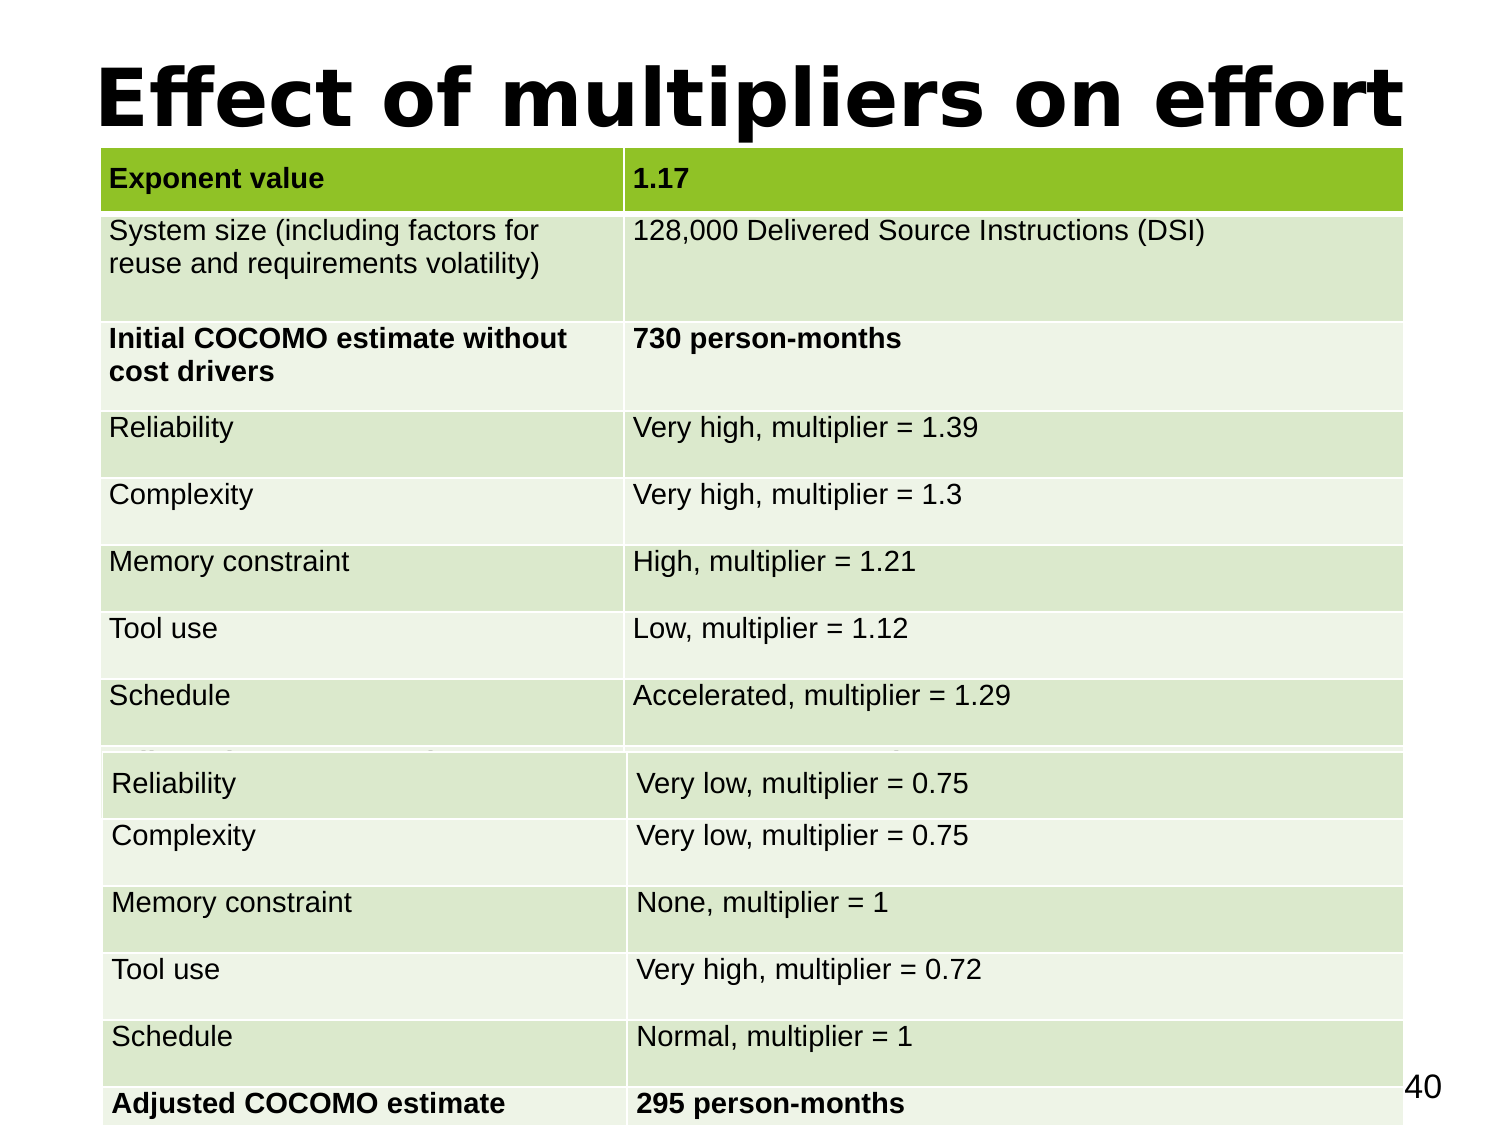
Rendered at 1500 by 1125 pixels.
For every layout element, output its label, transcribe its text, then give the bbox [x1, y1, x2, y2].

table_cell Complexity [103, 820, 626, 885]
table_cell Memory constraint [101, 546, 623, 611]
title Effect of multipliers on effort [75, 44, 1425, 177]
table_cell Very high, multiplier = 1.39 [625, 412, 1403, 477]
table_cell Tool use [103, 954, 626, 1019]
table_cell 295 person-months [628, 1088, 1403, 1125]
table_cell 730 person-months [625, 323, 1403, 410]
table_header Very low, multiplier = 0.75 [628, 753, 1403, 818]
table_cell Initial COCOMO estimate without cost drivers [101, 323, 623, 410]
table_cell 128,000 Delivered Source Instructions (DSI) [625, 217, 1403, 321]
table_cell Schedule [101, 680, 623, 745]
table_cell High, multiplier = 1.21 [625, 546, 1403, 611]
table_cell Memory constraint [103, 887, 626, 952]
table_cell None, multiplier = 1 [628, 887, 1403, 952]
table_cell Very low, multiplier = 0.75 [628, 820, 1403, 885]
table_cell Adjusted COCOMO estimate [103, 1088, 626, 1125]
table_cell Complexity [101, 479, 623, 544]
table_cell Reliability [101, 412, 623, 477]
table_cell Low, multiplier = 1.12 [625, 613, 1403, 678]
table_cell Very high, multiplier = 0.72 [628, 954, 1403, 1019]
table_cell Tool use [101, 613, 623, 678]
table_cell Adjusted COCOMO estimate [101, 747, 623, 751]
table_cell Very high, multiplier = 1.3 [625, 479, 1403, 544]
table_cell 2,306 person-months [625, 747, 1403, 751]
table_cell Accelerated, multiplier = 1.29 [625, 680, 1403, 745]
table_cell System size (including factors for reuse and requirements volatility) [101, 217, 623, 321]
table_header Exponent value [101, 148, 623, 211]
table_cell Normal, multiplier = 1 [628, 1021, 1403, 1086]
table_cell Schedule [103, 1021, 626, 1086]
table_header Reliability [103, 753, 626, 818]
table_header 1.17 [625, 148, 1403, 211]
